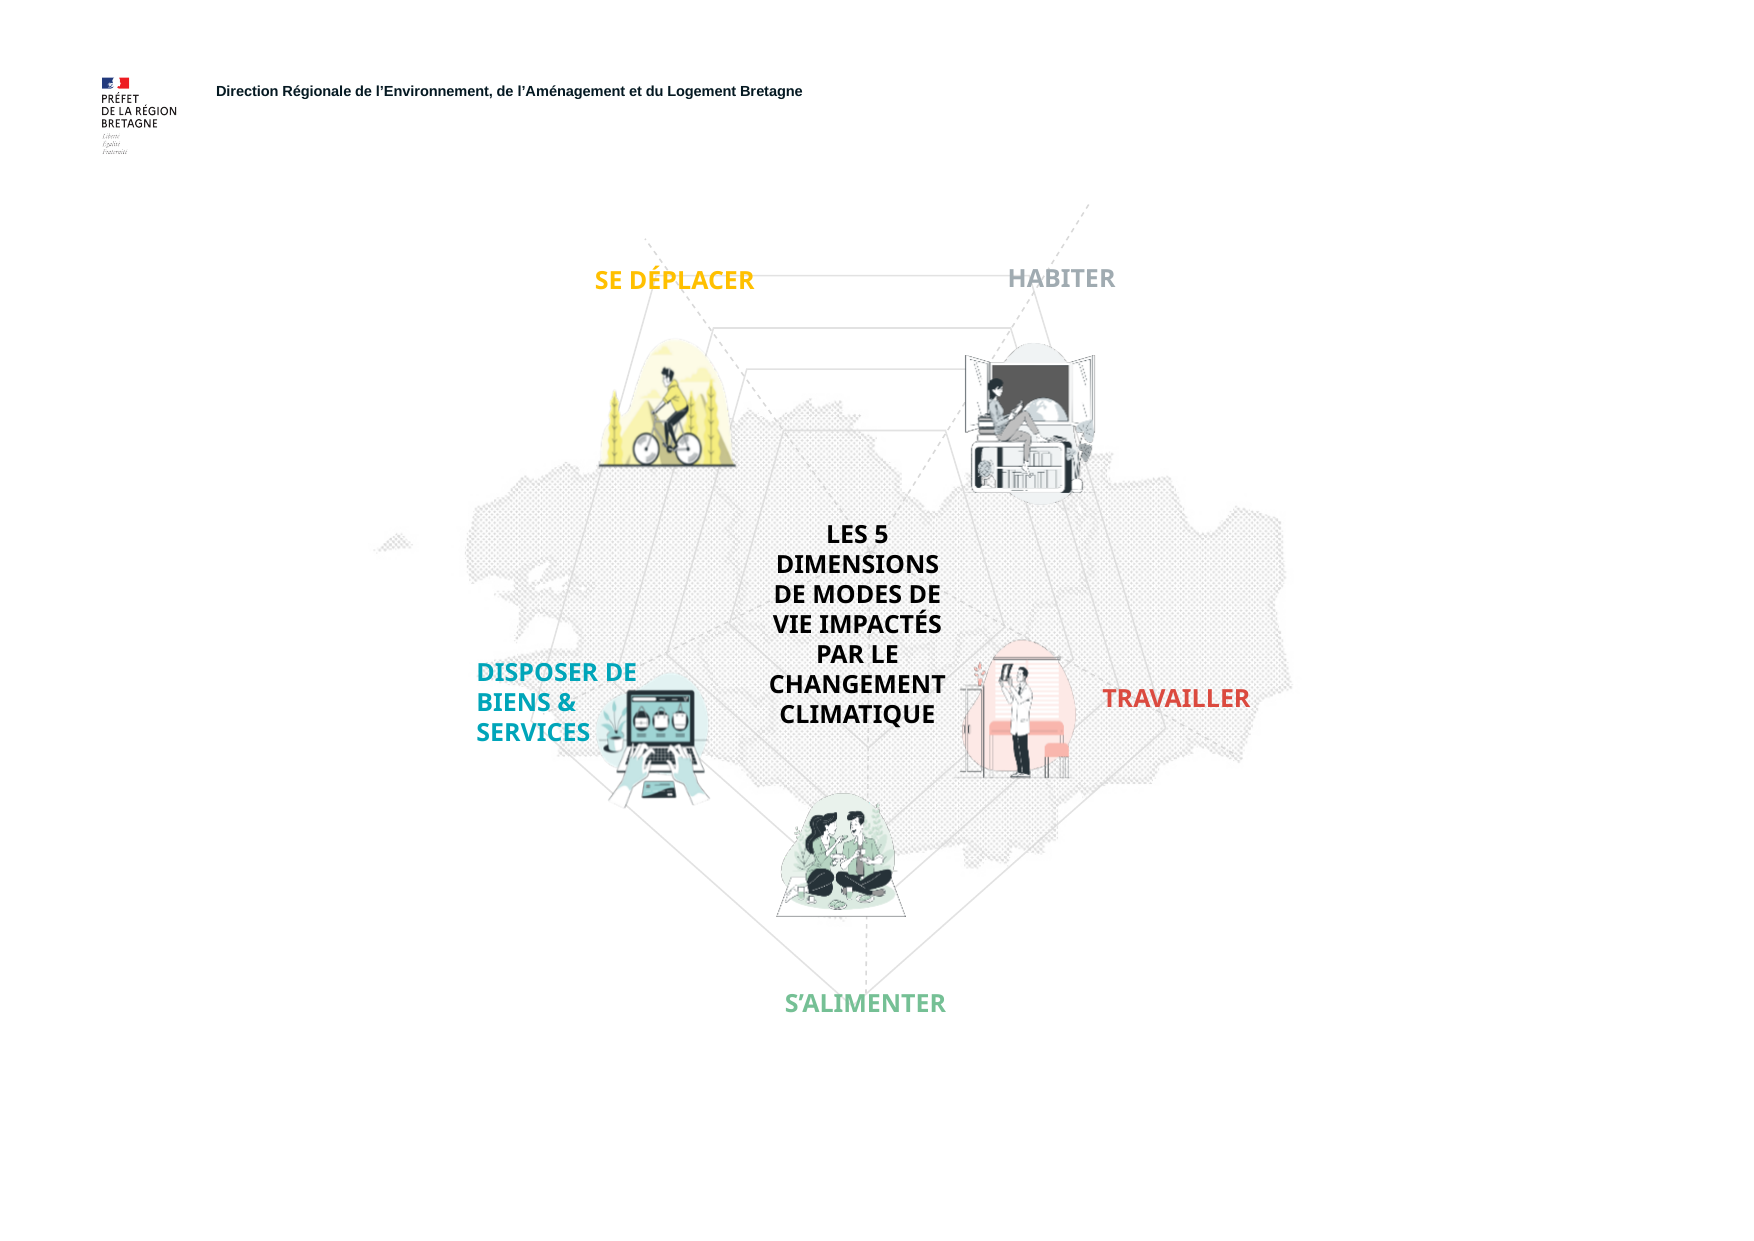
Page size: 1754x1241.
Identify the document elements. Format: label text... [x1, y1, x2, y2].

picture [92, 66, 186, 165]
text_box TRAVAILLER [1092, 675, 1347, 719]
text_box SE DÉPLACER [580, 257, 911, 302]
picture [368, 193, 1302, 1127]
text_box S’ALIMENTER [770, 981, 1121, 1025]
text_box LES 5 DIMENSIONS DE MODES DE VIE IMPACTÉS PAR LE CHANGEMENT CLIMATIQUE [743, 511, 972, 736]
text_box DISPOSER DE BIENS & SERVICES [462, 649, 580, 754]
text_box Direction Régionale de l’Environnement, de l’Aménagement et du Logement Bretagne [201, 73, 819, 107]
text_box HABITER [993, 255, 1344, 299]
